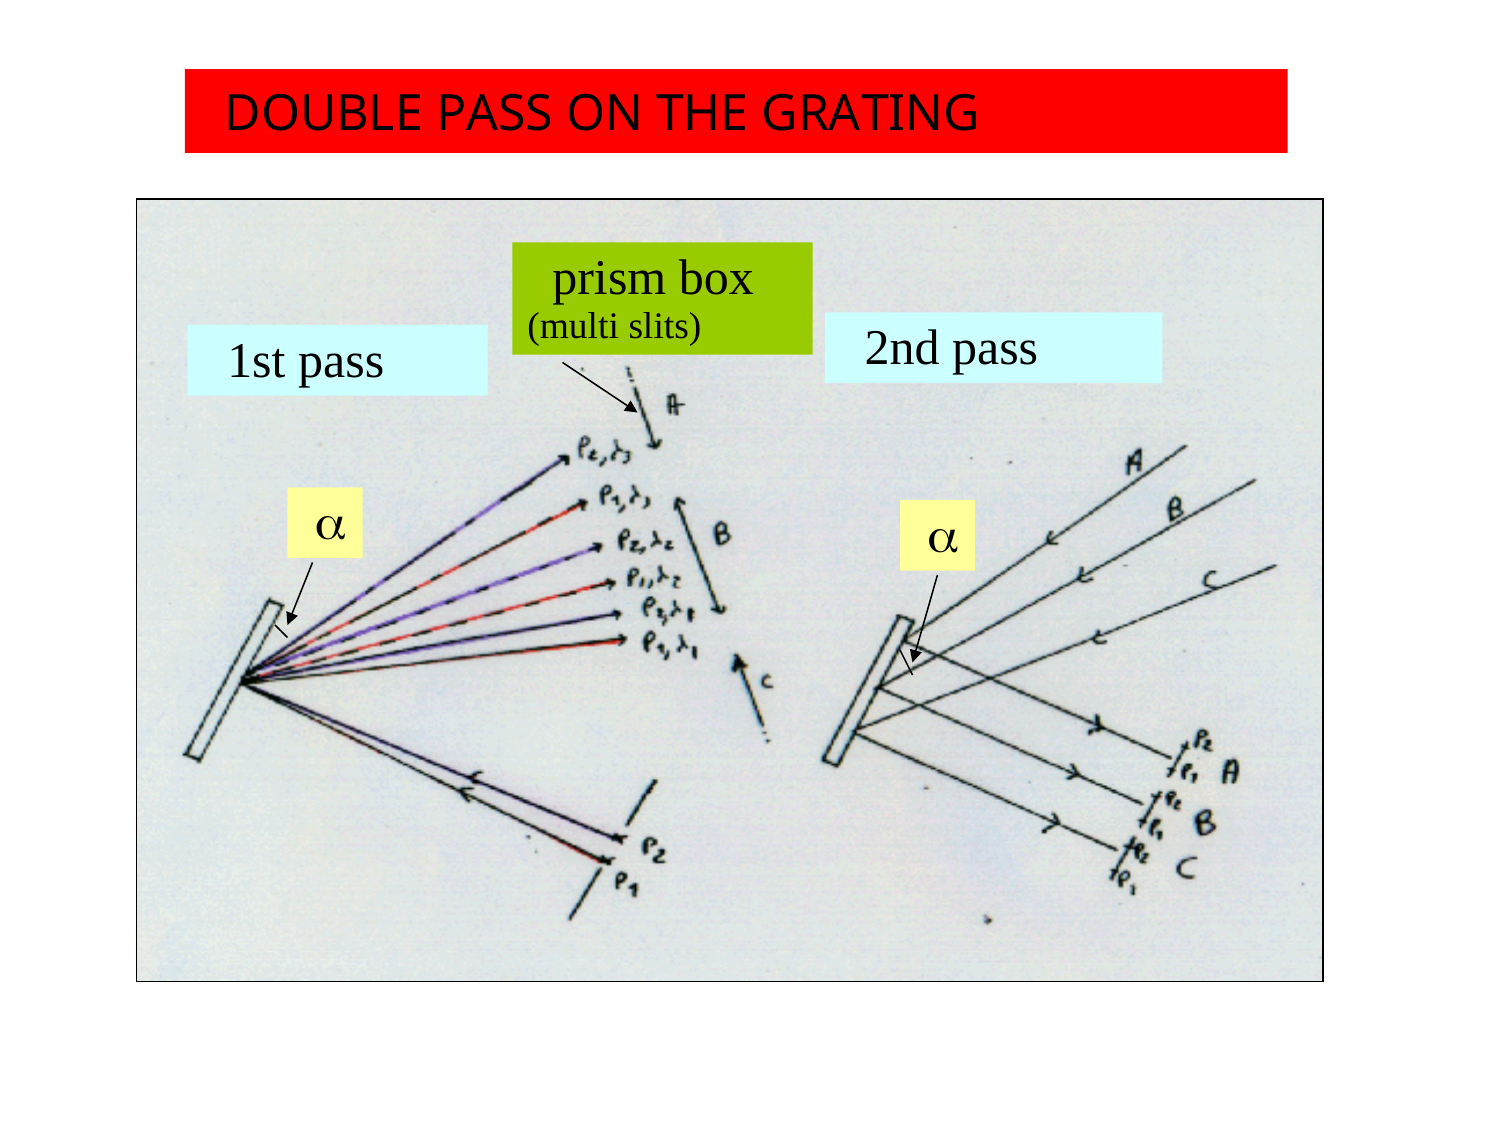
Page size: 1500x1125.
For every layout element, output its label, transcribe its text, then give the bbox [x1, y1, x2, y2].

text_box DOUBLE PASS ON THE GRATING [184, 69, 1288, 153]
picture [137, 200, 1323, 981]
text_box  [287, 487, 363, 559]
text_box 2nd pass [824, 312, 1163, 384]
text_box  [900, 499, 976, 571]
text_box prism box (multi slits) [512, 242, 813, 355]
text_box 1st pass [187, 324, 488, 396]
